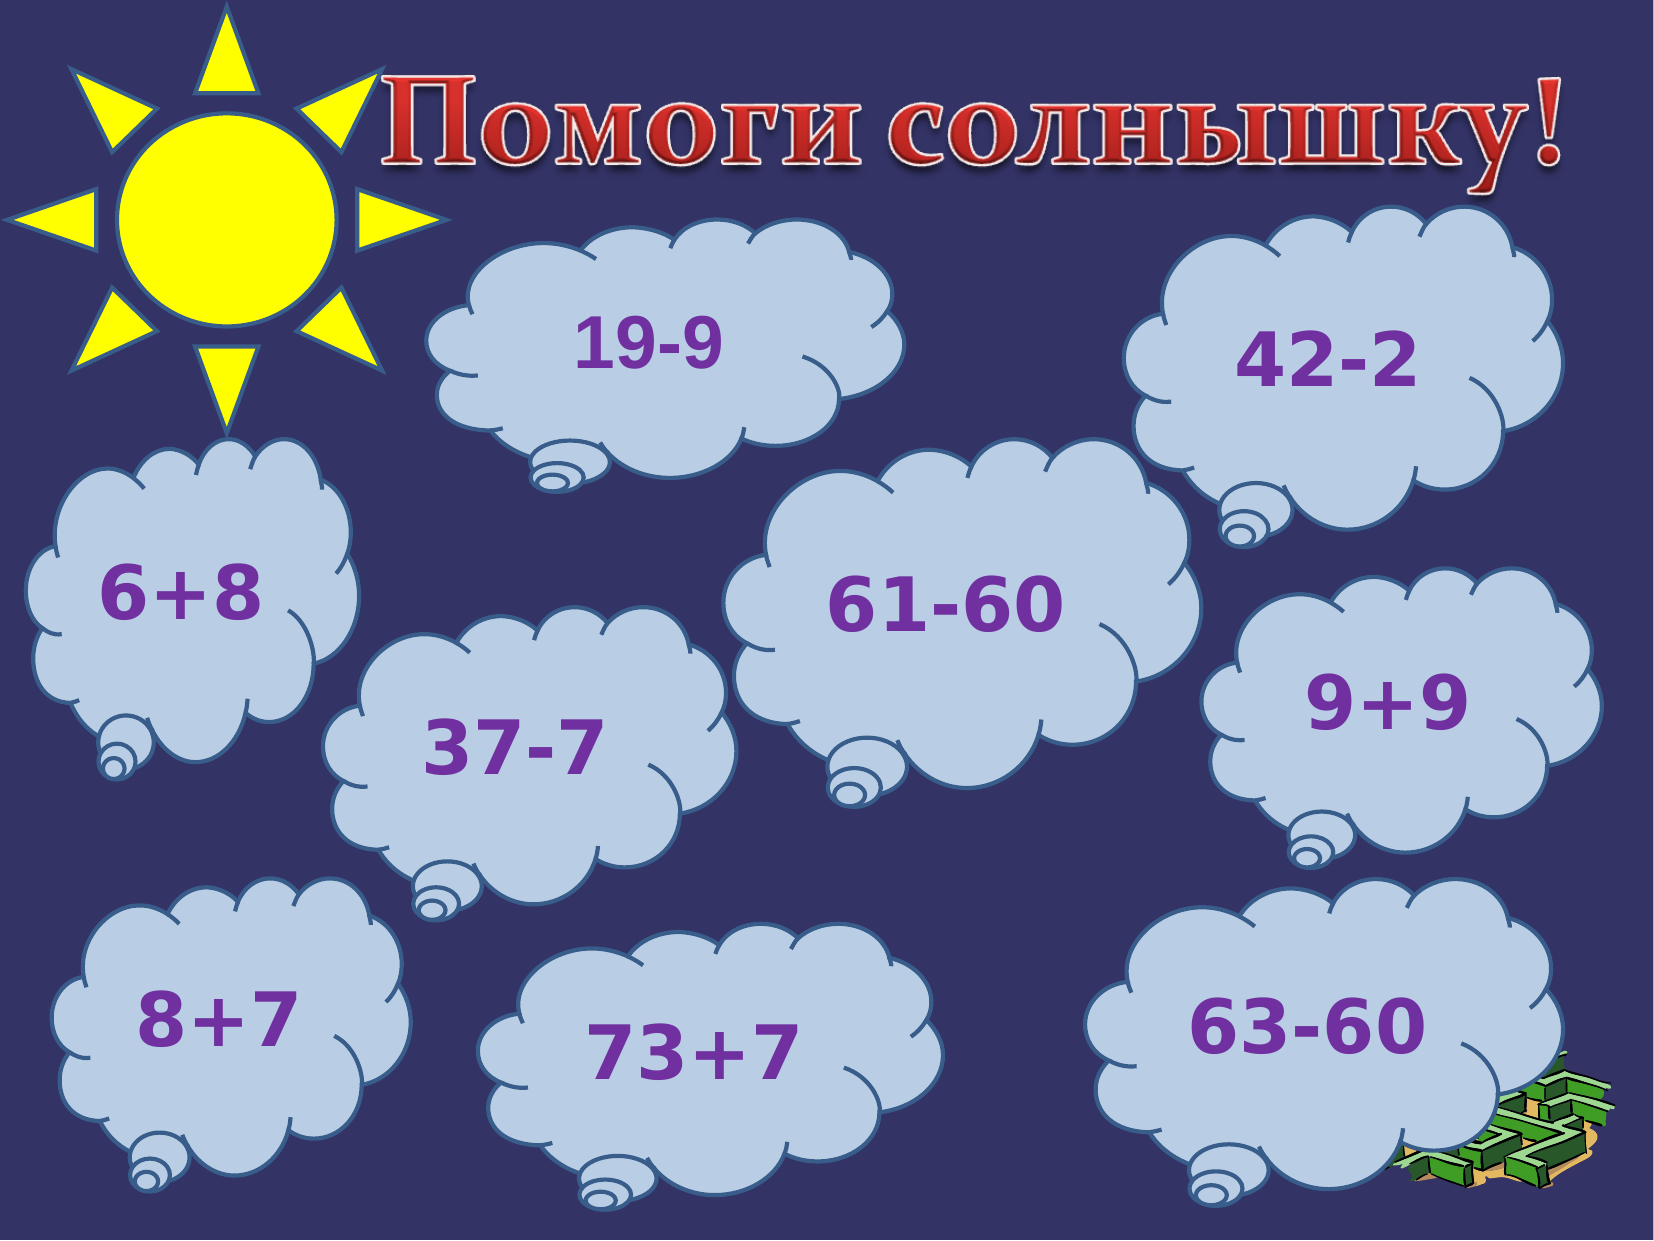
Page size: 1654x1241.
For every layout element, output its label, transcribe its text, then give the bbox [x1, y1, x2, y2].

text_box [296, 287, 383, 371]
text_box 9+9 [1201, 568, 1602, 868]
text_box [357, 189, 447, 251]
text_box 6+8 [25, 439, 360, 780]
text_box [195, 6, 259, 94]
text_box 37-7 [322, 607, 737, 921]
text_box [7, 189, 97, 251]
picture [5, 2, 1654, 218]
text_box [71, 287, 157, 371]
text_box [195, 346, 259, 434]
text_box [71, 69, 157, 153]
text_box [296, 69, 383, 153]
text_box 42-2 [1123, 218, 1564, 548]
text_box 63-60 [1085, 879, 1564, 1206]
text_box 73+7 [477, 923, 943, 1210]
text_box 61-60 [723, 439, 1202, 807]
text_box 19-9 [426, 219, 905, 492]
text_box [116, 113, 337, 327]
text_box 8+7 [51, 878, 411, 1192]
